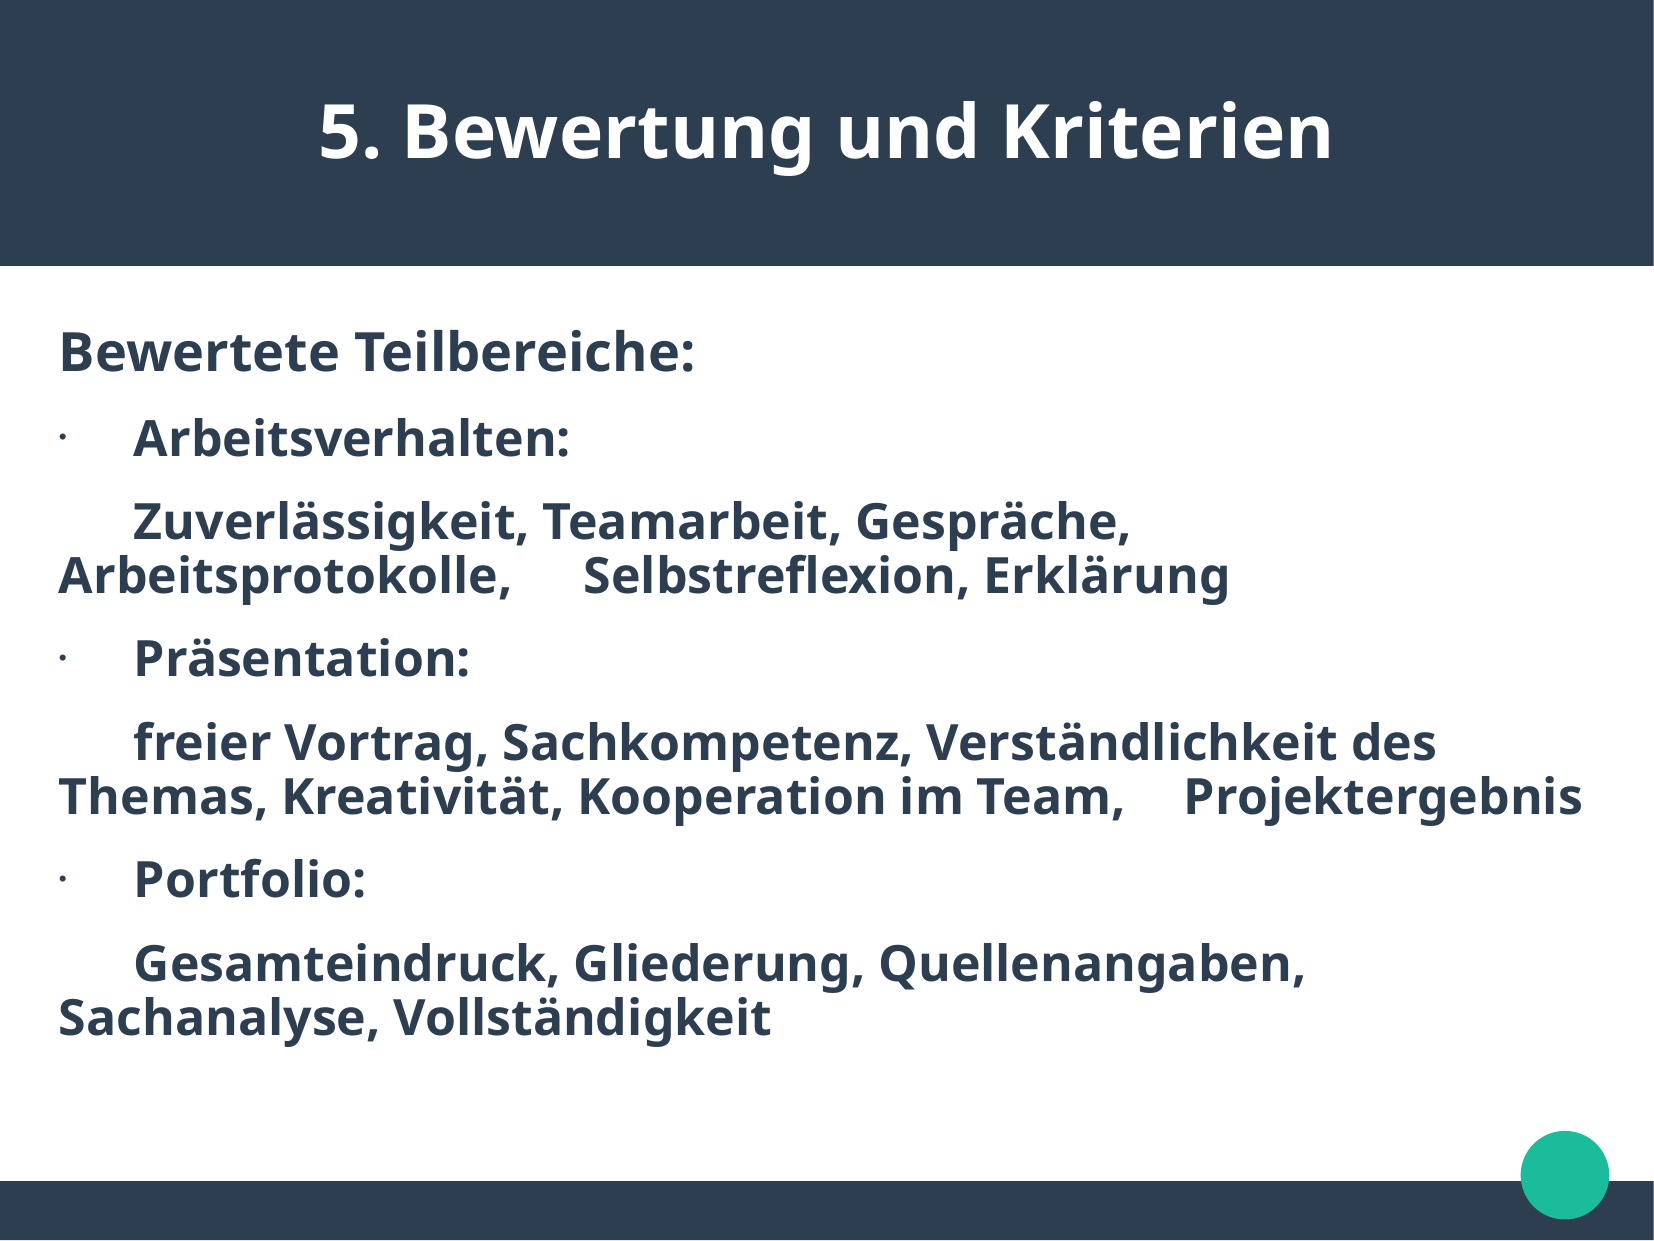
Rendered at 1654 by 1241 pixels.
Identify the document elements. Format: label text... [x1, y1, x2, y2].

title 5. Bewertung und Kriterien [59, 49, 1595, 207]
list Bewertete Teilbereiche: Arbeitsverhalten: Zuverlässigkeit, Teamarbeit, Gespräche, Arbeitsprotokolle, Selbstreflexion, Erklärung Präsentation: freier Vortrag, Sachkompetenz, Verständlichkeit des Themas, Kreativität, Kooperation im Team, Projektergebnis Portfolio: Gesamteindruck, Gliederung, Quellenangaben, Sachanalyse, Vollständigkeit [59, 324, 1603, 1152]
